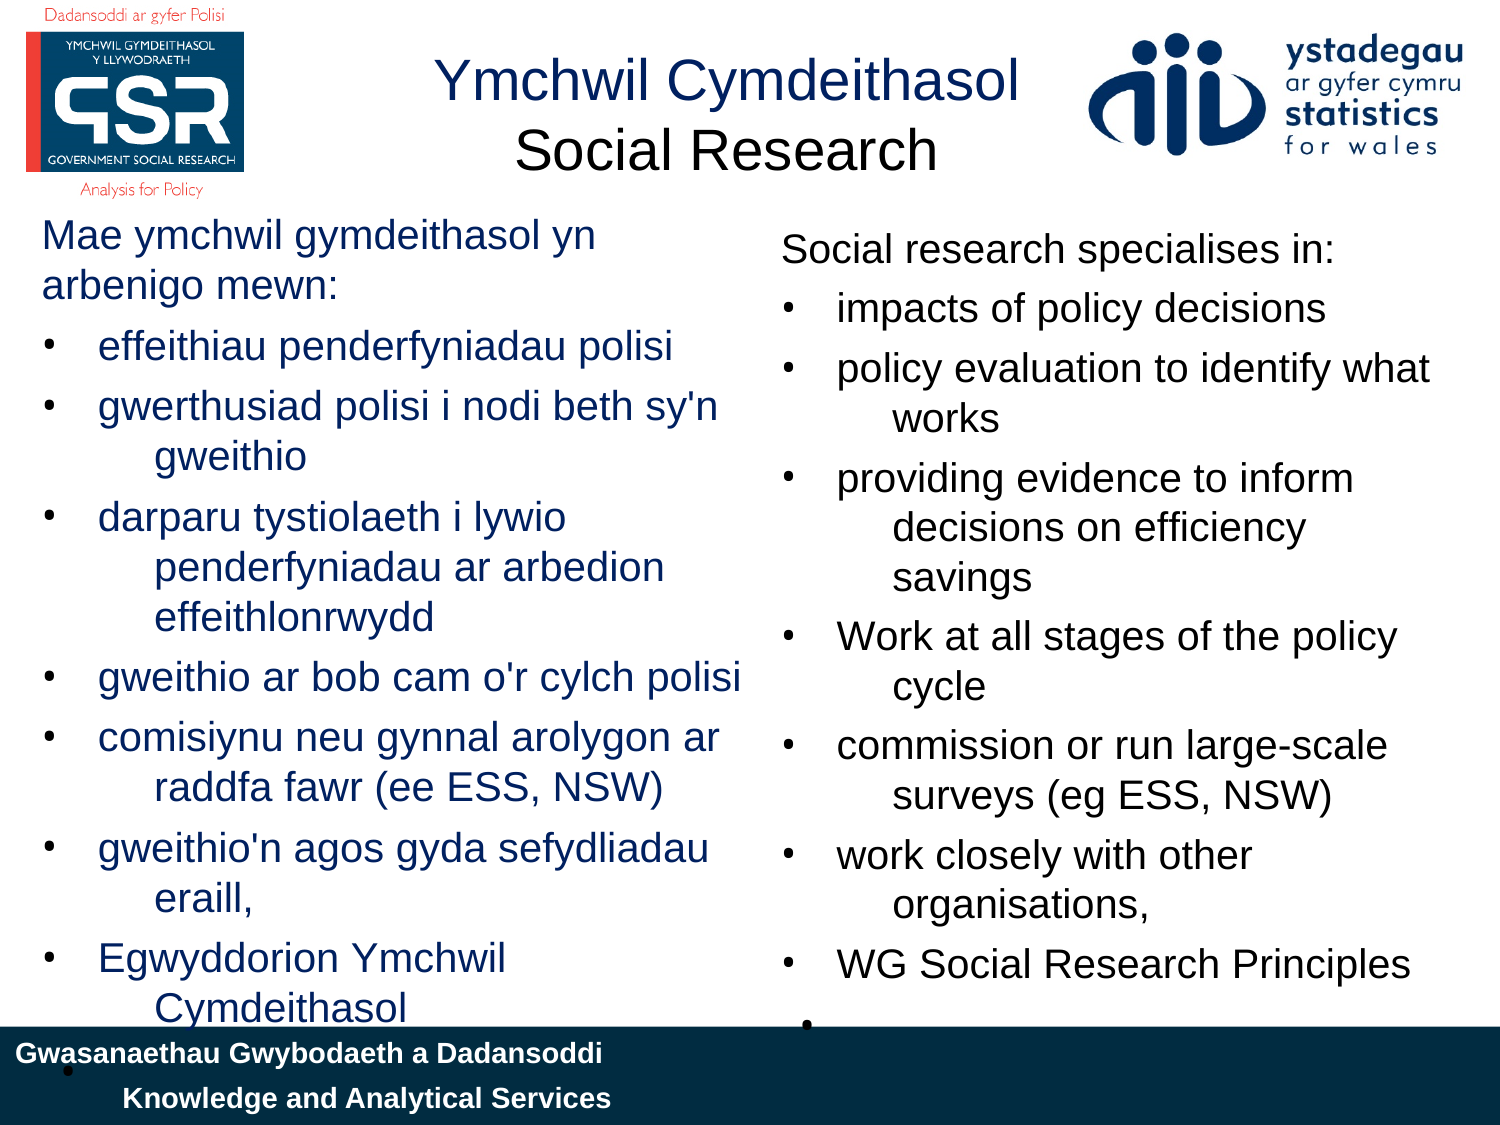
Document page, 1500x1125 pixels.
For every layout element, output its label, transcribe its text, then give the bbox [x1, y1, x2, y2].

list Social research specialises in: impacts of policy decisions policy evaluation to identify what works providing evidence to inform decisions on efficiency savings Work at all stages of the policy cycle commission or run large-scale surveys (eg ESS, NSW) work closely with other organisations, WG Social Research Principles [765, 214, 1466, 998]
picture [26, 169, 244, 199]
picture [26, 5, 244, 34]
text_box Gwasanaethau Gwybodaeth a Dadansoddi Knowledge and Analytical Services [0, 1026, 1500, 1125]
title Ymchwil Cymdeithasol Social Research [0, 34, 1455, 169]
text_box Mae ymchwil gymdeithasol yn arbenigo mewn: effeithiau penderfyniadau polisi gwerthusiad polisi i nodi beth sy'n gweithio darparu tystiolaeth i lywio penderfyniadau ar arbedion effeithlonrwydd gweithio ar bob cam o'r cylch polisi comisiynu neu gynnal arolygon ar raddfa fawr (ee ESS, NSW) gweithio'n agos gyda sefydliadau eraill, Egwyddorion Ymchwil Cymdeithasol [26, 200, 766, 984]
picture [1083, 30, 1466, 158]
